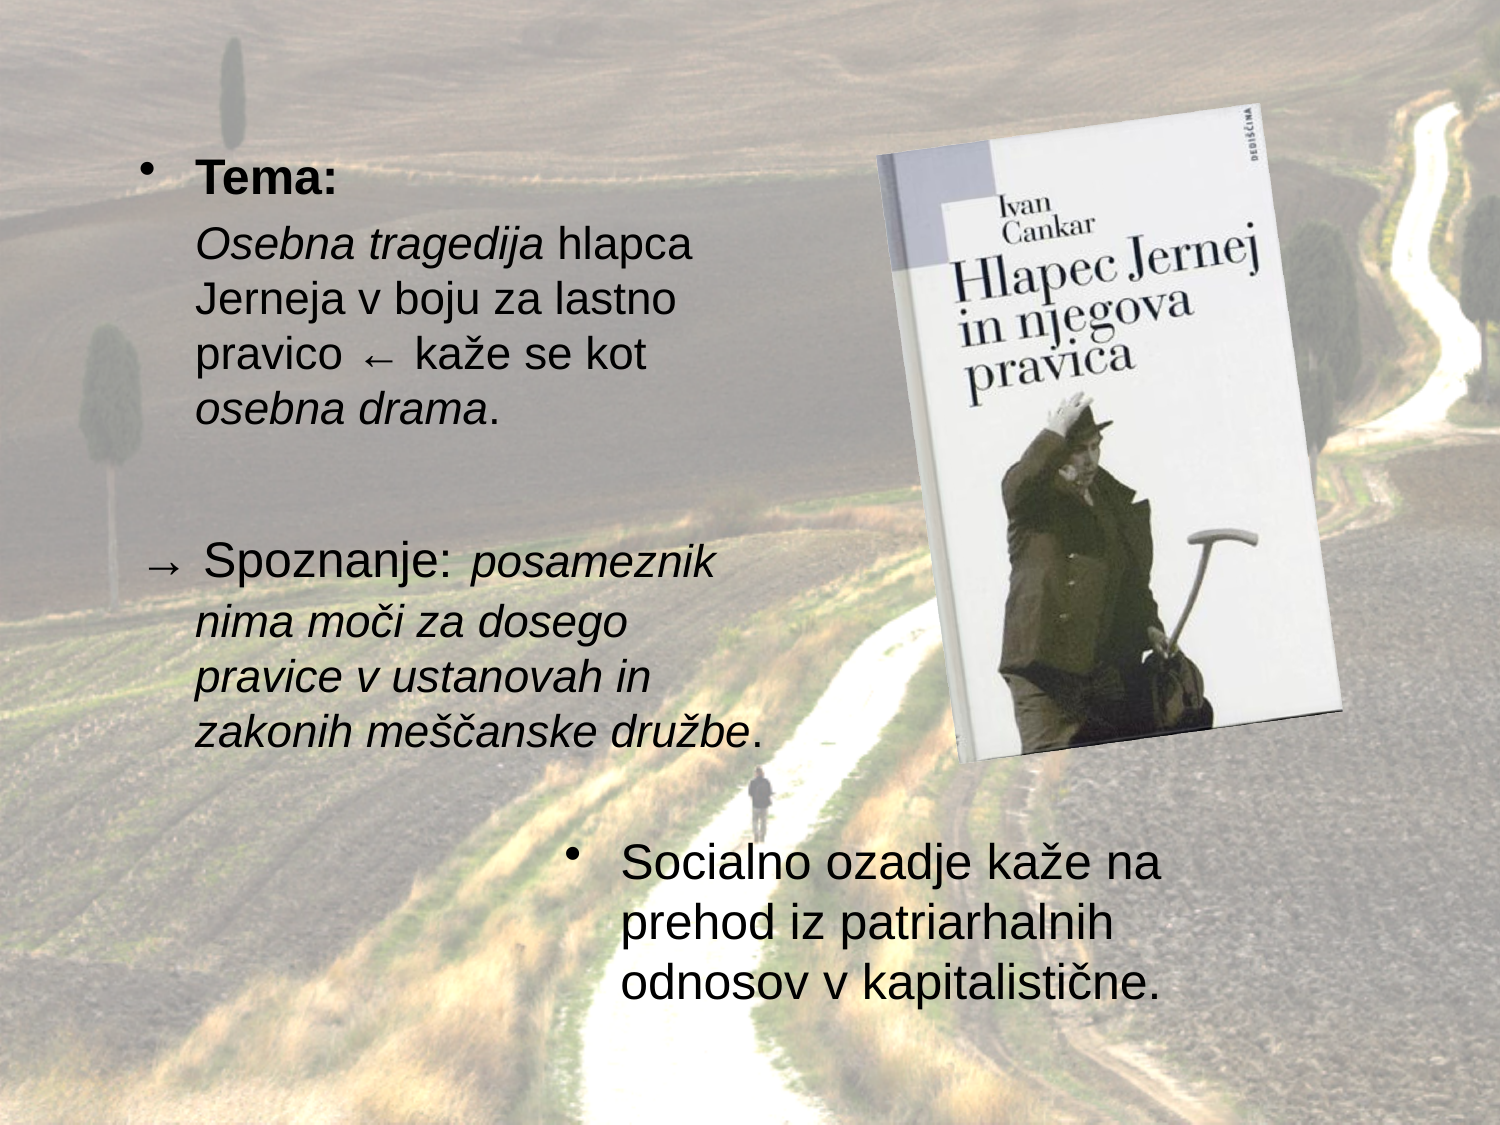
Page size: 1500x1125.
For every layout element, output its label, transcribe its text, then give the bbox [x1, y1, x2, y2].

list Tema: Osebna tragedija hlapca Jerneja v boju za lastno pravico ← kaže se kot osebna drama. → Spoznanje: posameznik nima moči za dosego pravice v ustanovah in zakonih meščanske družbe. [123, 137, 787, 880]
list Socialno ozadje kaže na prehod iz patriarhalnih odnosov v kapitalistične. [549, 822, 1212, 1125]
picture [0, 0, 1500, 1125]
